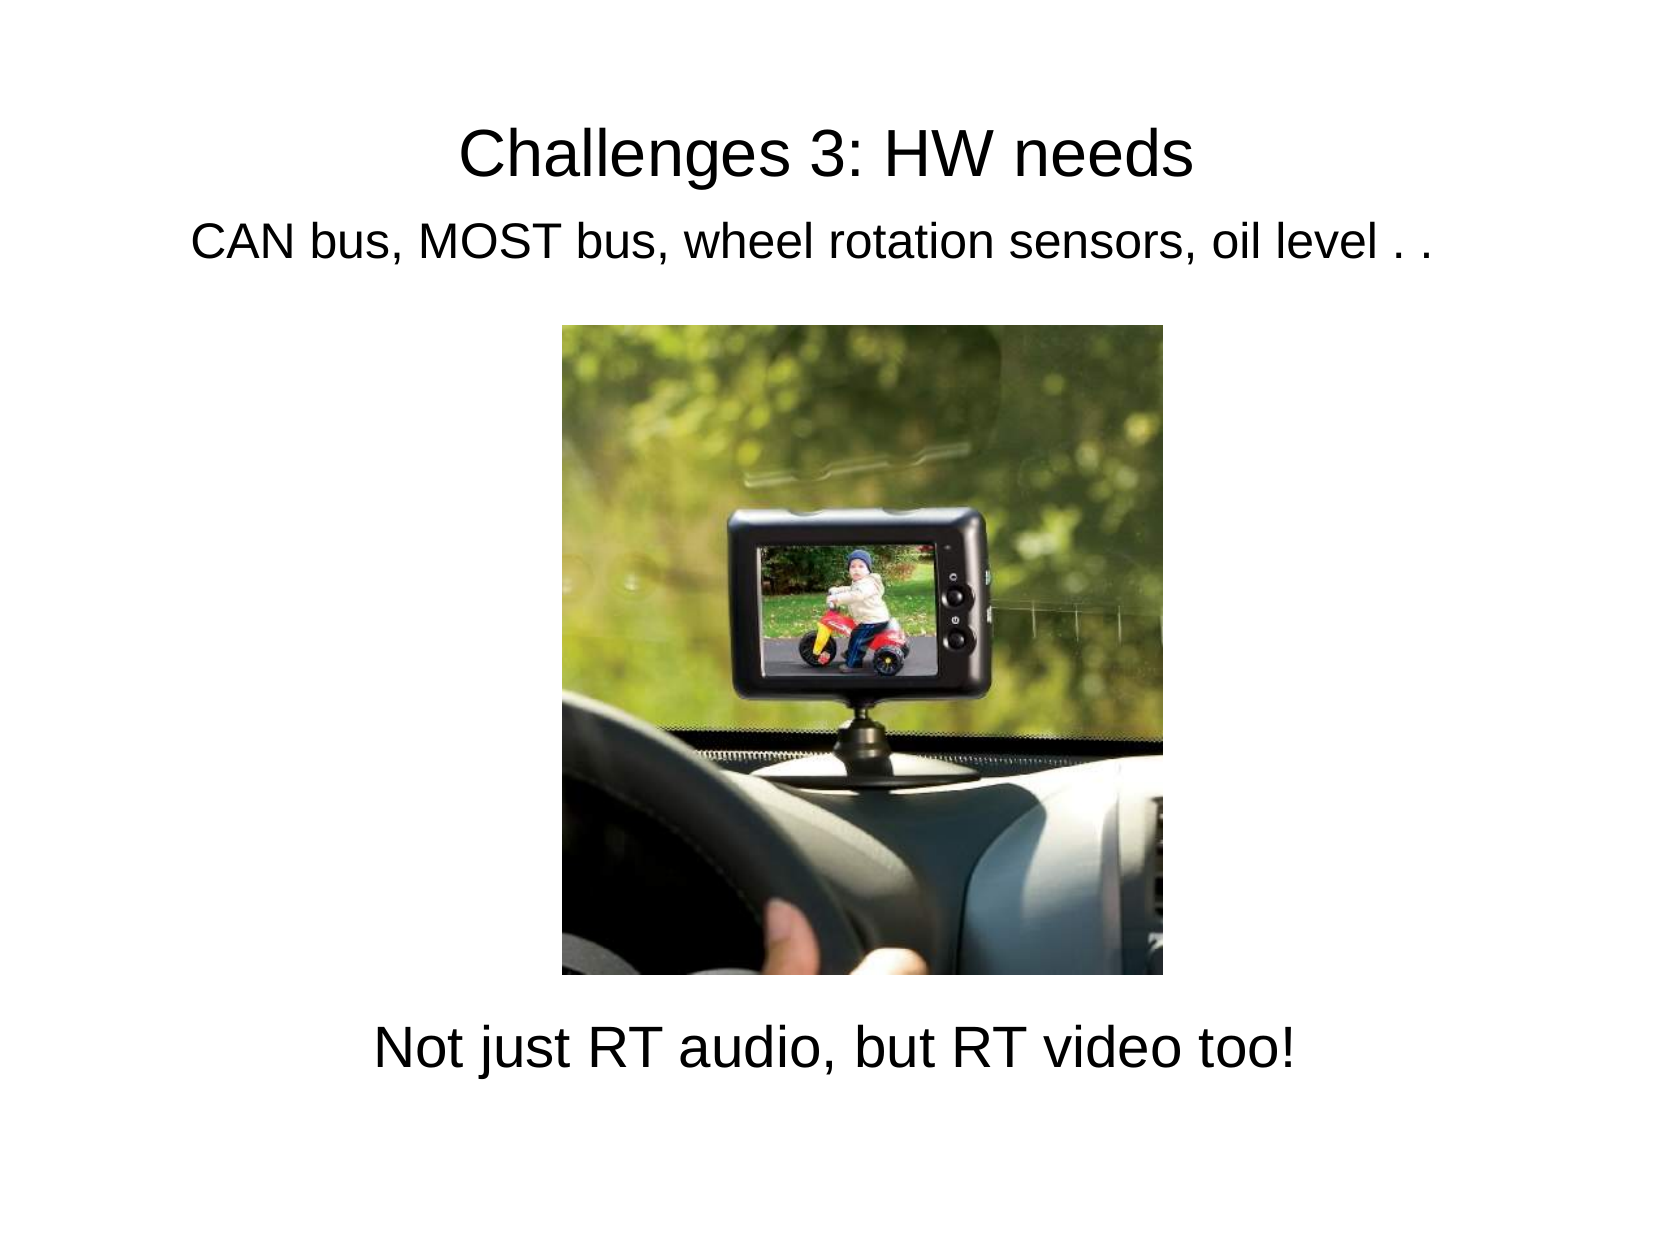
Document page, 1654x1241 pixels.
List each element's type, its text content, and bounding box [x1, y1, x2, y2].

text_box Not just RT audio, but RT video too! [337, 1007, 1316, 1088]
text_box CAN bus, MOST bus, wheel rotation sensors, oil level . . [175, 205, 1478, 277]
picture [562, 325, 1163, 976]
title Challenges 3: HW needs [82, 49, 1571, 257]
